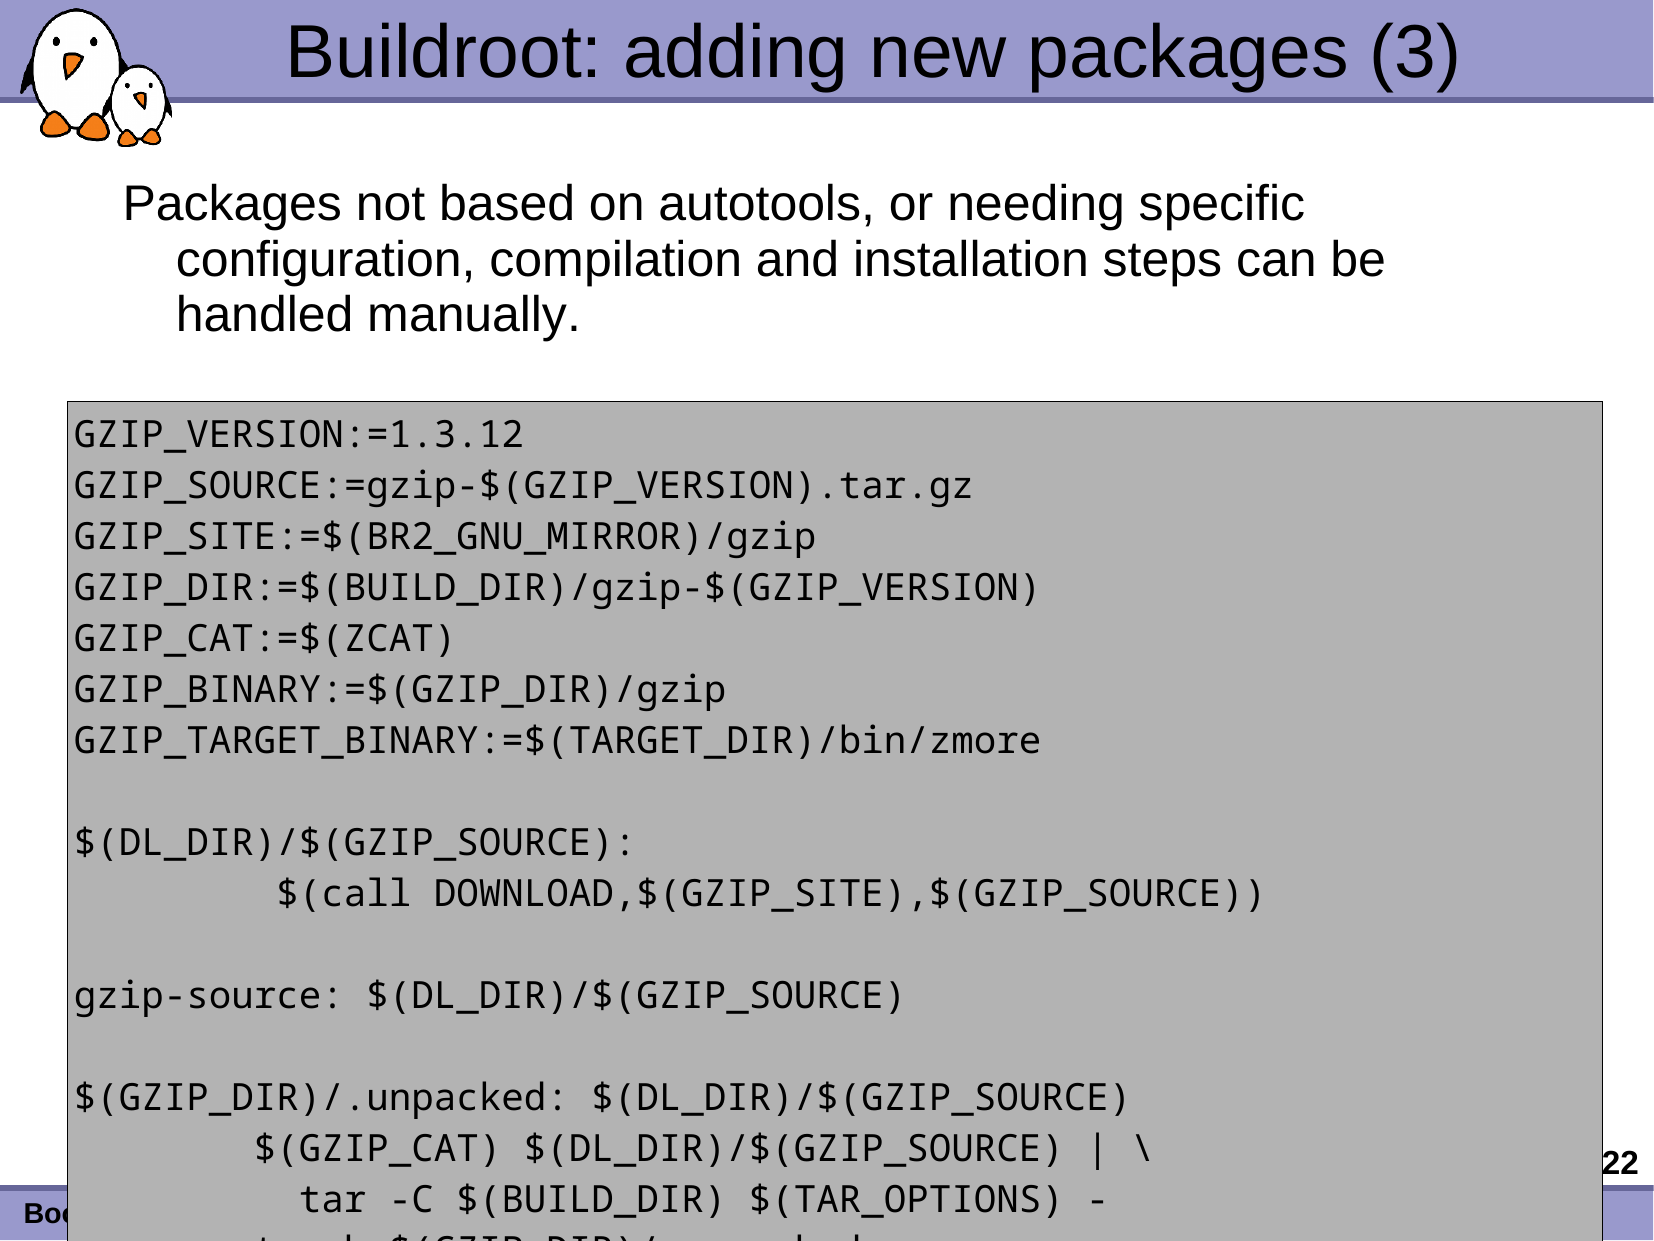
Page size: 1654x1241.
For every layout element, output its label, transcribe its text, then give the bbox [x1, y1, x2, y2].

picture [20, 8, 172, 147]
text_box GZIP_VERSION:=1.3.12 GZIP_SOURCE:=gzip-$(GZIP_VERSION).tar.gz GZIP_SITE:=$(BR2_GNU_MIRROR)/gzip GZIP_DIR:=$(BUILD_DIR)/gzip-$(GZIP_VERSION) GZIP_CAT:=$(ZCAT) GZIP_BINARY:=$(GZIP_DIR)/gzip GZIP_TARGET_BINARY:=$(TARGET_DIR)/bin/zmore $(DL_DIR)/$(GZIP_SOURCE): $(call DOWNLOAD,$(GZIP_SITE),$(GZIP_SOURCE)) gzip-source: $(DL_DIR)/$(GZIP_SOURCE) $(GZIP_DIR)/.unpacked: $(DL_DIR)/$(GZIP_SOURCE) $(GZIP_CAT) $(DL_DIR)/$(GZIP_SOURCE) | \ tar -C $(BUILD_DIR) $(TAR_OPTIONS) - touch $(GZIP_DIR)/.unpacked [67, 401, 1603, 1154]
title Buildroot: adding new packages (3) [197, 5, 1551, 97]
list Packages not based on autotools, or needing specific configuration, compilation and installation steps can be handled manually. [105, 175, 1518, 382]
